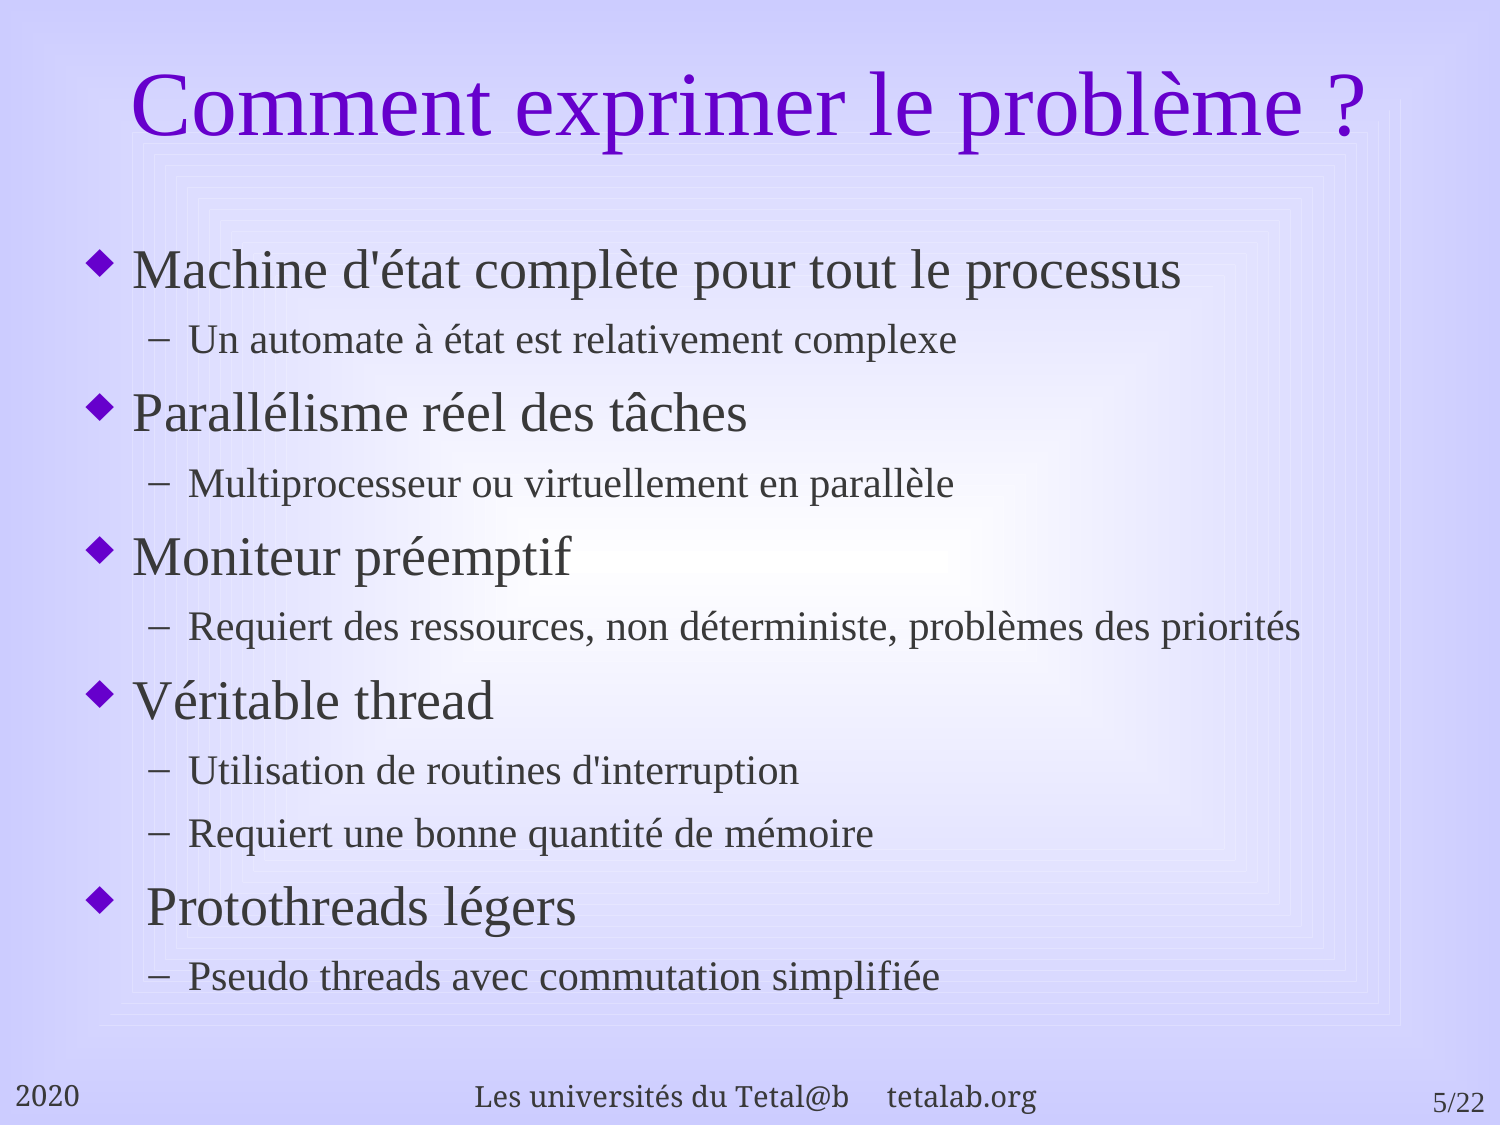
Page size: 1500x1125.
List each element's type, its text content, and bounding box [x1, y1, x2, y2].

list Machine d'état complète pour tout le processus Un automate à état est relativement complexe Parallélisme réel des tâches Multiprocesseur ou virtuellement en parallèle Moniteur préemptif Requiert des ressources, non déterministe, problèmes des priorités Véritable thread Utilisation de routines d'interruption Requiert une bonne quantité de mémoire Protothreads légers Pseudo threads avec commutation simplifiée [70, 224, 1453, 1016]
title Comment exprimer le problème ? [0, 0, 1500, 198]
